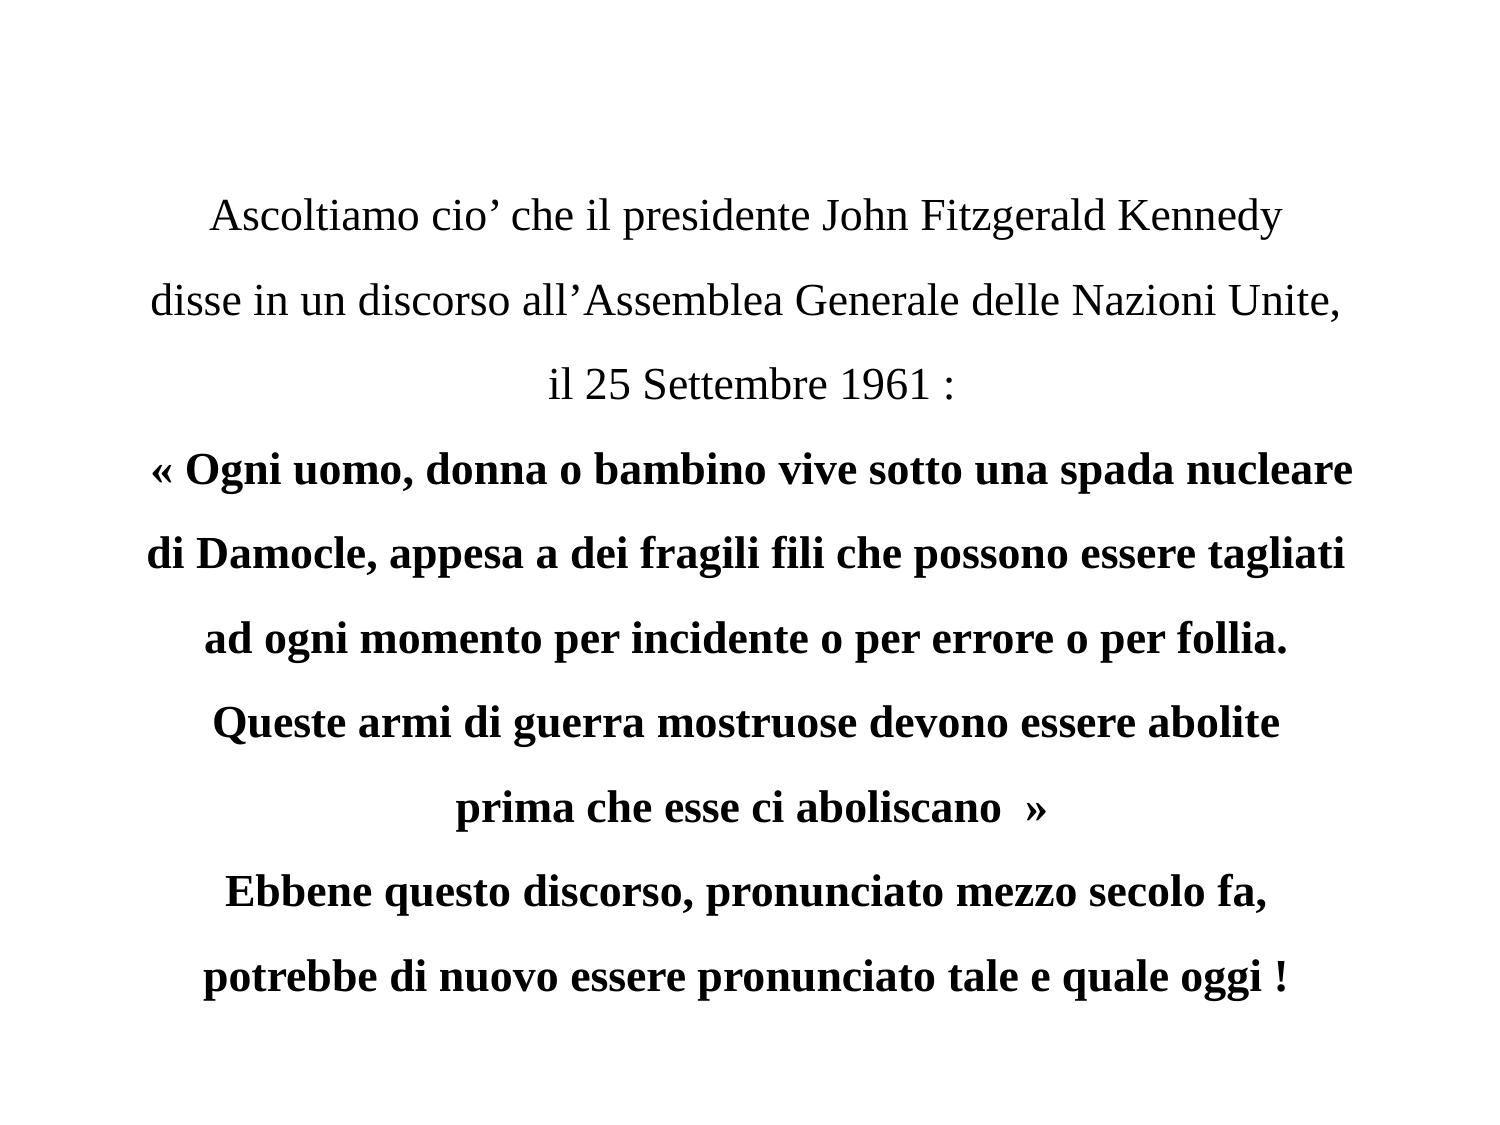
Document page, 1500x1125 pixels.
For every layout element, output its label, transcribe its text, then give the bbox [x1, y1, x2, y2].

list Ascoltiamo cio’ che il presidente John Fitzgerald Kennedy disse in un discorso all’Assemblea Generale delle Nazioni Unite, il 25 Settembre 1961 : « Ogni uomo, donna o bambino vive sotto una spada nucleare di Damocle, appesa a dei fragili fili che possono essere tagliati ad ogni momento per incidente o per errore o per follia. Queste armi di guerra mostruose devono essere abolite prima che esse ci aboliscano » Ebbene questo discorso, pronunciato mezzo secolo fa, potrebbe di nuovo essere pronunciato tale e quale oggi ! [43, 70, 1461, 1005]
